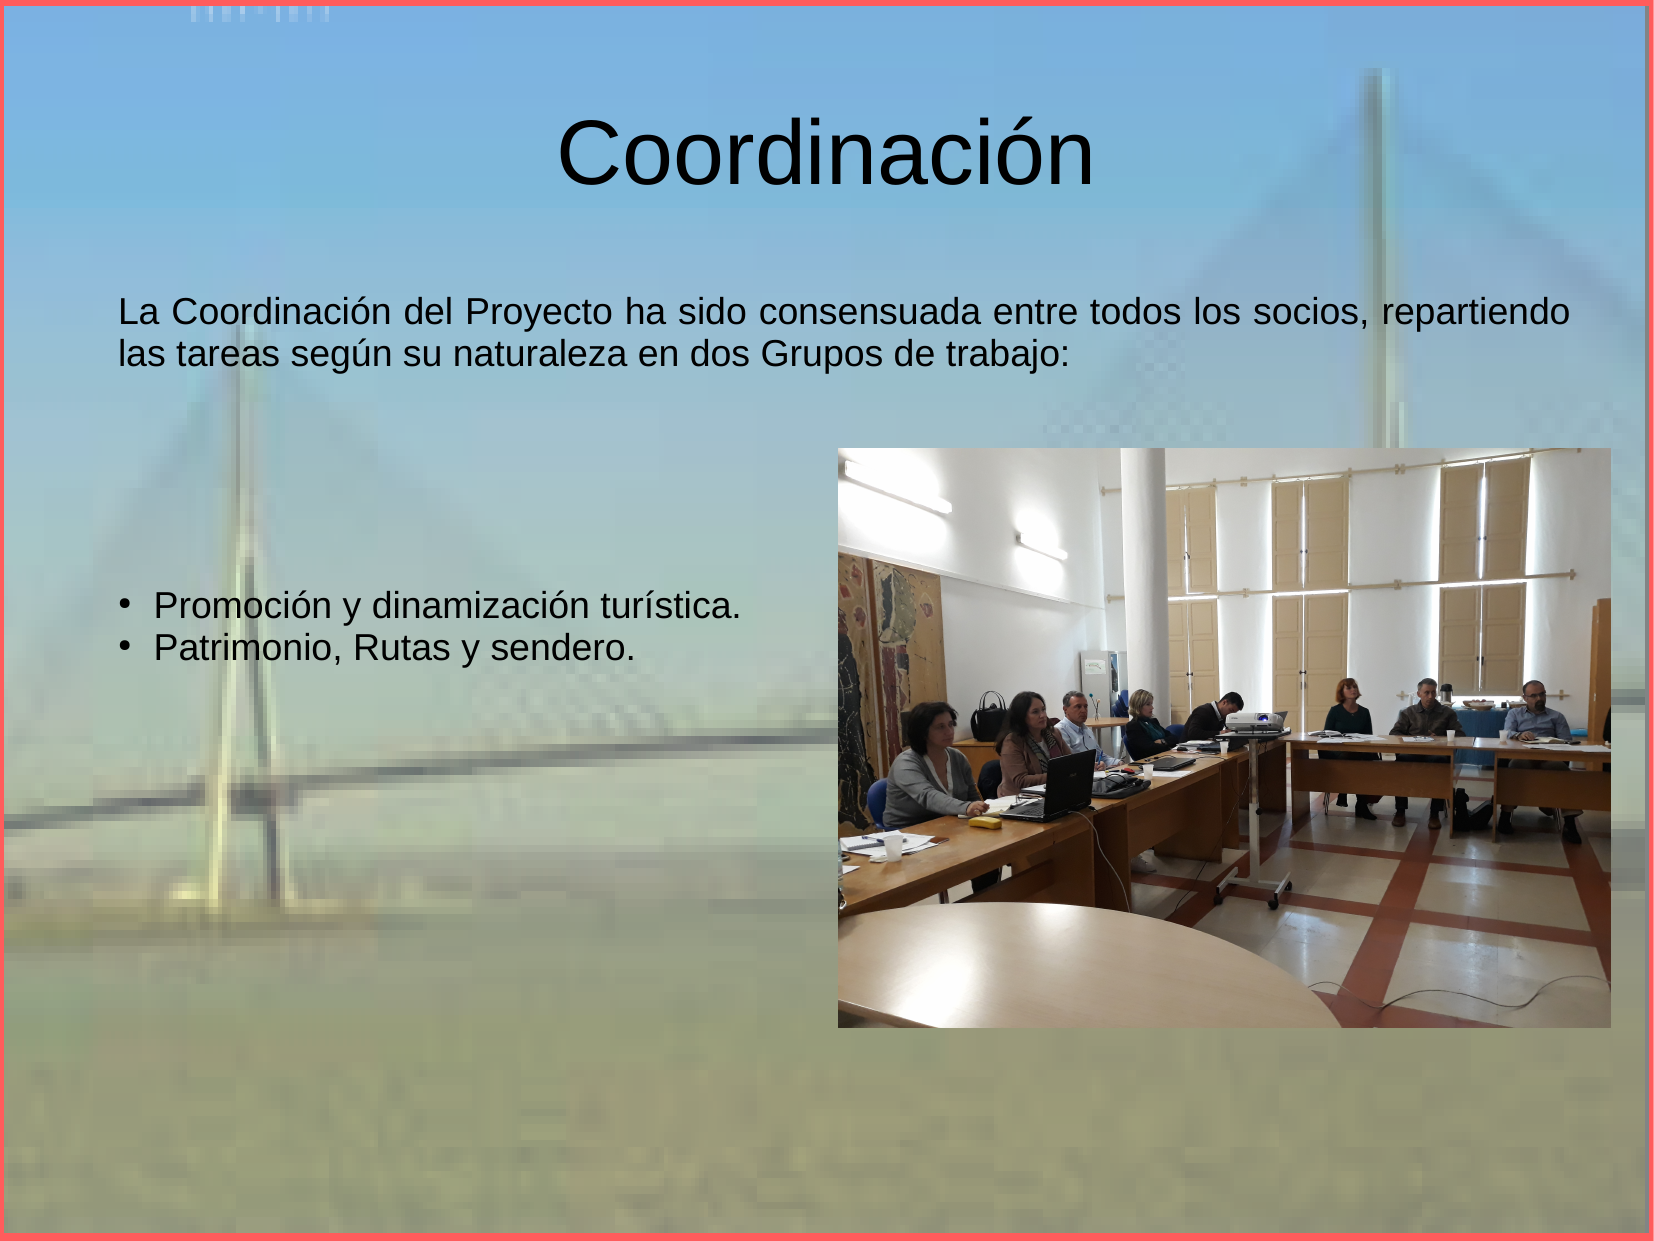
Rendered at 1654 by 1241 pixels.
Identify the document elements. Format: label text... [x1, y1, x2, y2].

subtitle La Coordinación del Proyecto ha sido consensuada entre todos los socios, repartiendo las tareas según su naturaleza en dos Grupos de trabajo: Promoción y dinamización turística. Patrimonio, Rutas y sendero. [82, 290, 1571, 1010]
picture [838, 448, 1611, 1028]
title Coordinación [82, 49, 1571, 257]
